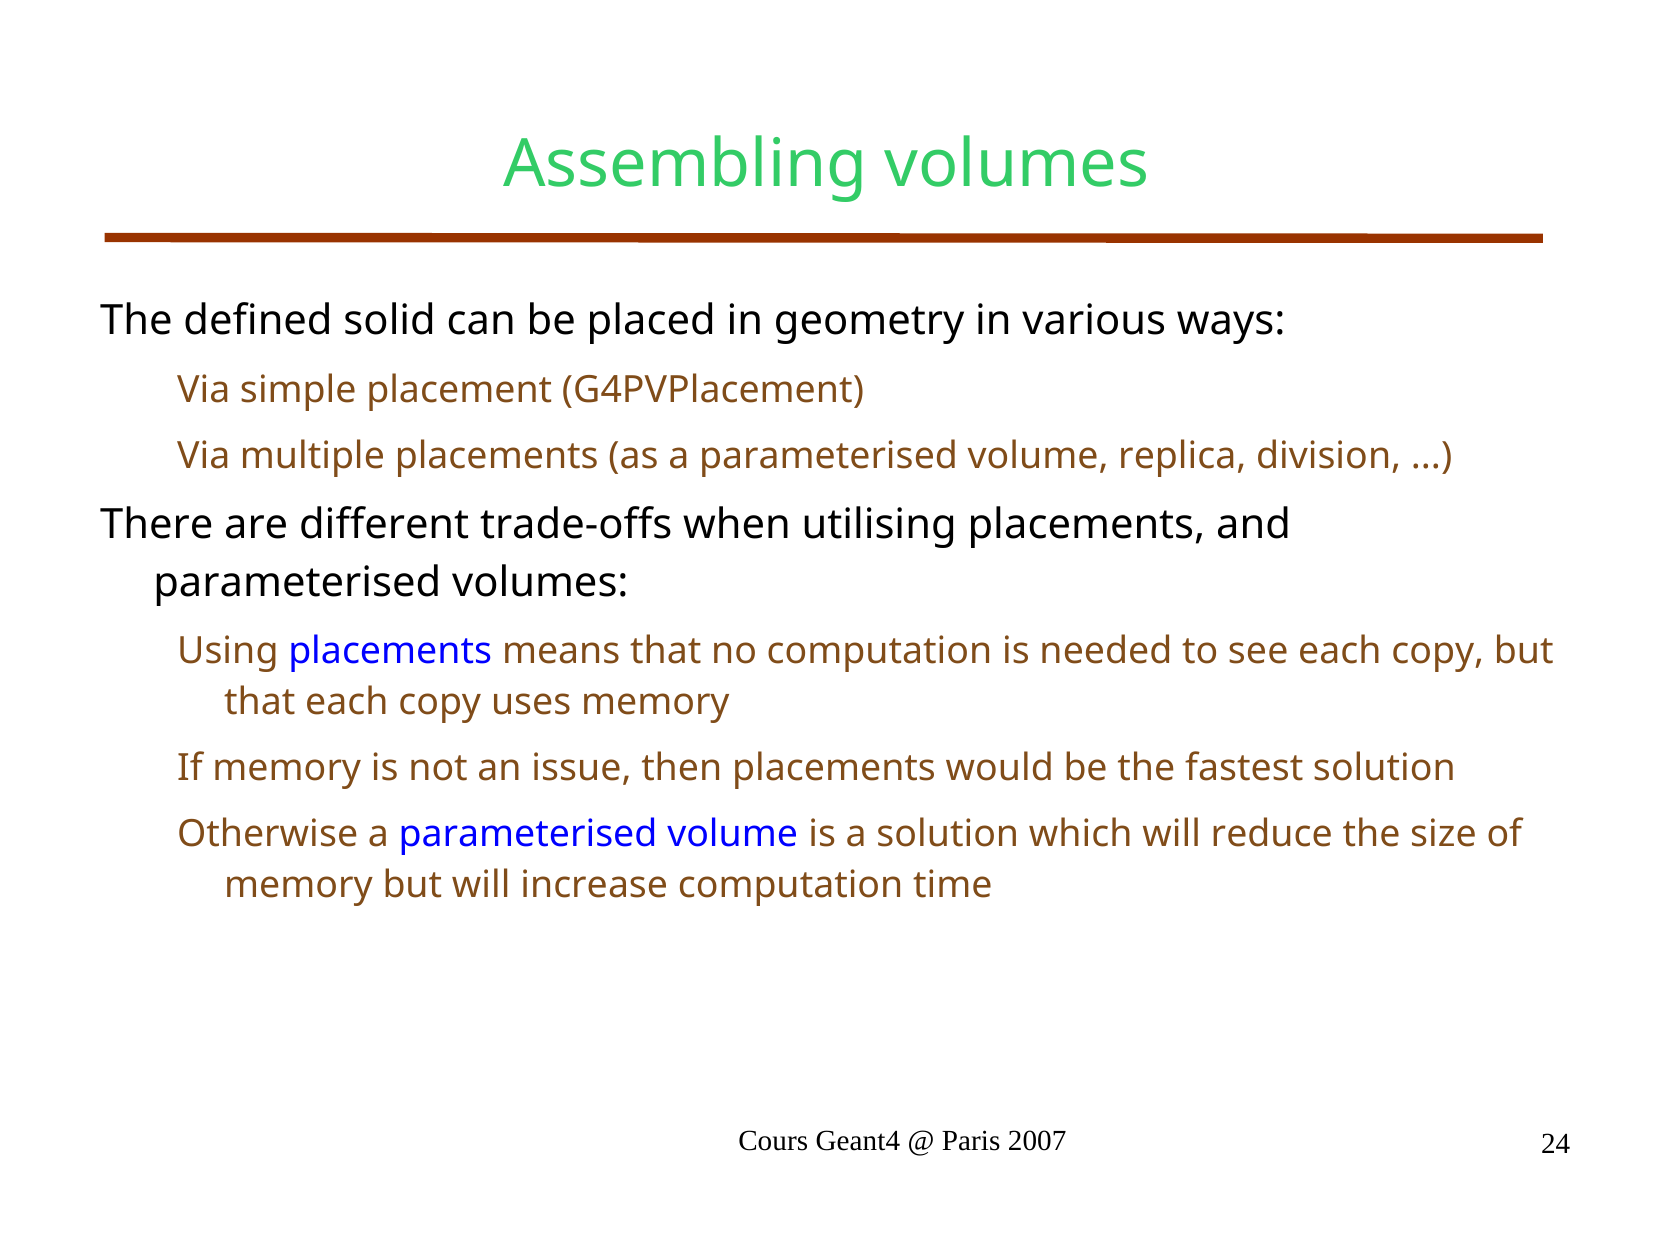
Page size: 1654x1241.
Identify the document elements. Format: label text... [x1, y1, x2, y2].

title Assembling volumes [82, 56, 1571, 250]
list The defined solid can be placed in geometry in various ways: Via simple placement (G4PVPlacement) Via multiple placements (as a parameterised volume, replica, division, ...) There are different trade-offs when utilising placements, and parameterised volumes: Using placements means that no computation is needed to see each copy, but that each copy uses memory If memory is not an issue, then placements would be the fastest solution Otherwise a parameterised volume is a solution which will reduce the size of memory but will increase computation time [82, 290, 1571, 1094]
